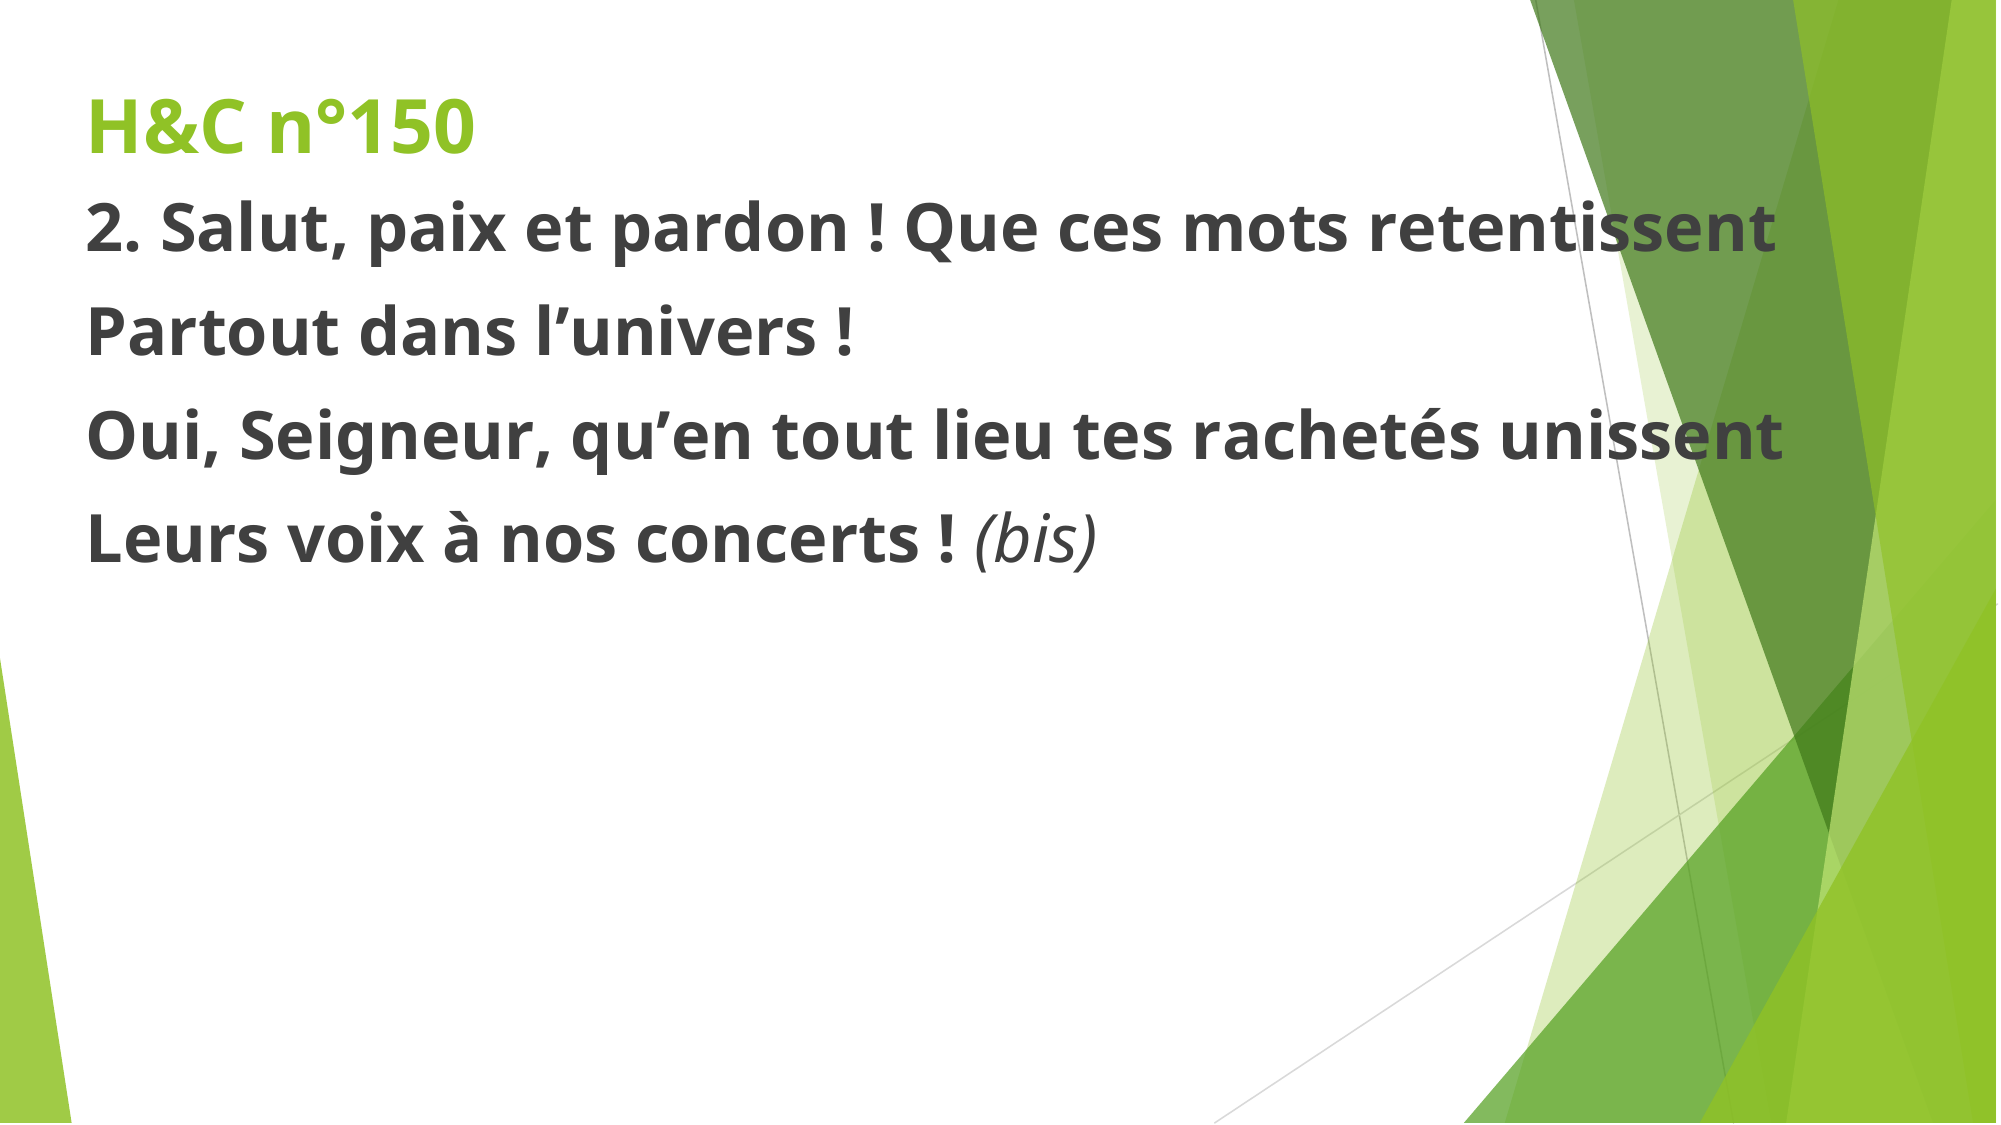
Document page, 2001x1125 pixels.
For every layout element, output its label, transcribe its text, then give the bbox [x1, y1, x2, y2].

text_box H&C n°150 [70, 70, 863, 165]
text_box 2. Salut, paix et pardon ! Que ces mots retentissent Partout dans l’univers ! Oui, Seigneur, qu’en tout lieu tes rachetés unissent Leurs voix à nos concerts ! (bis) [70, 165, 2001, 1075]
